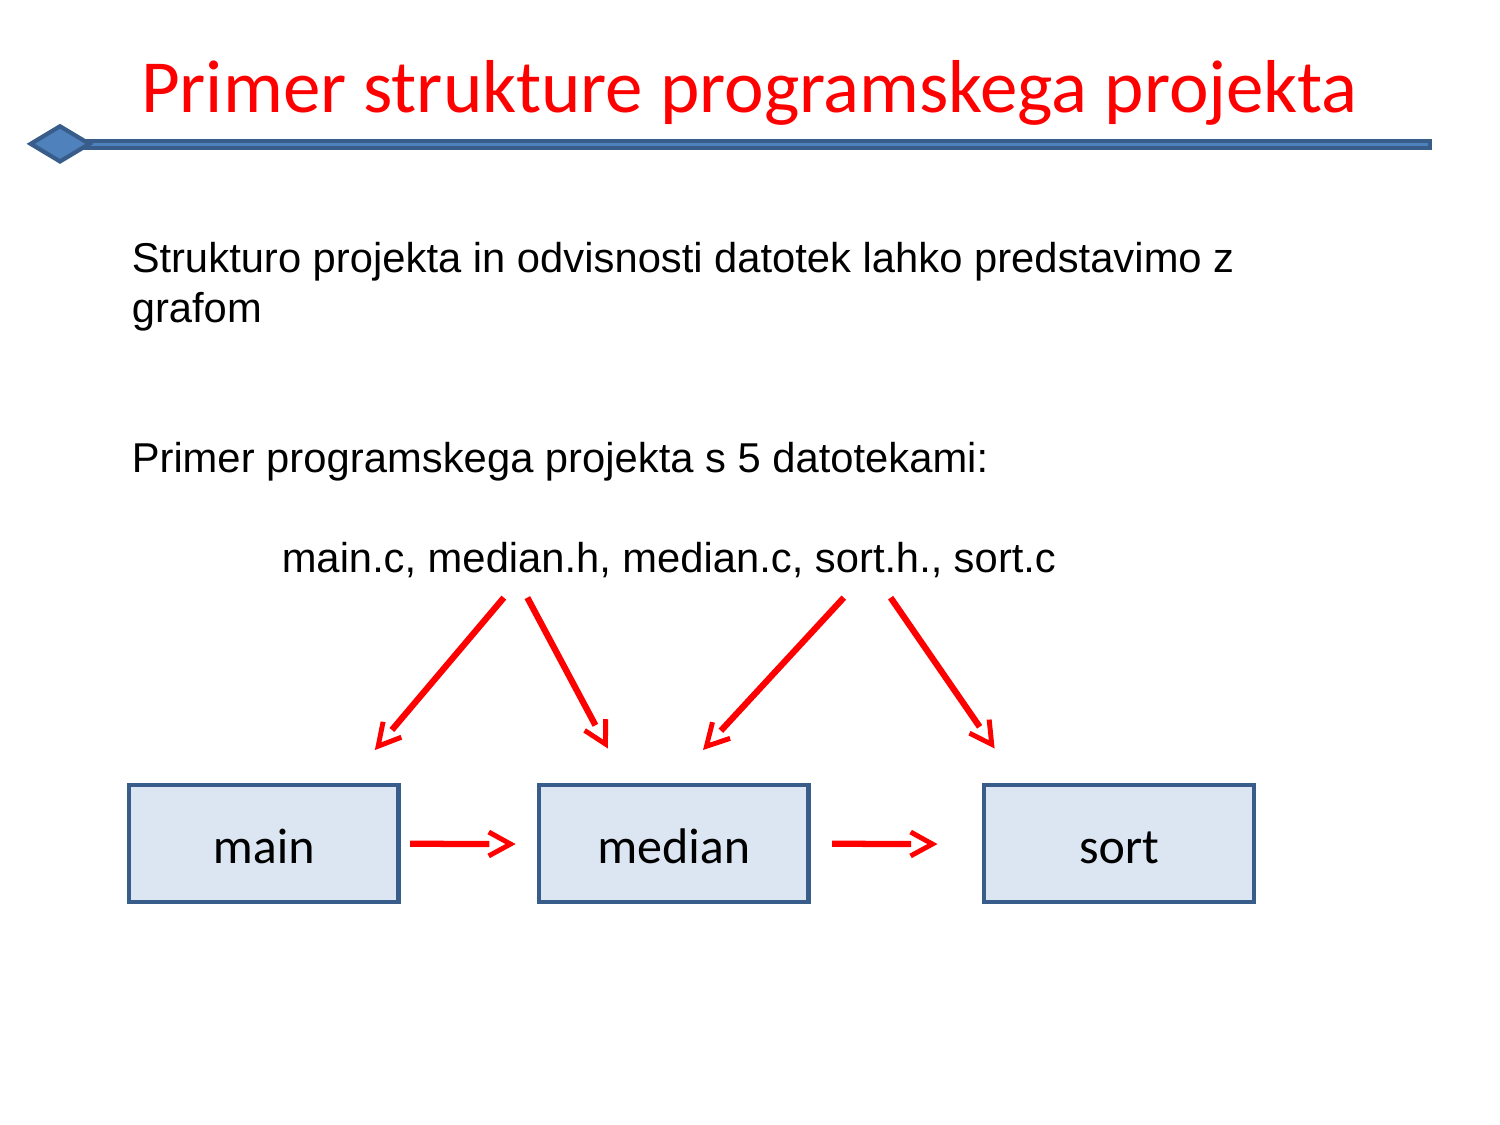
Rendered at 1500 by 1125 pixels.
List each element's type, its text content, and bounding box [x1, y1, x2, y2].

text_box median [539, 785, 809, 903]
text_box Strukturo projekta in odvisnosti datotek lahko predstavimo z grafom Primer programskega projekta s 5 datotekami: main.c, median.h, median.c, sort.h., sort.c [117, 222, 1383, 589]
text_box sort [984, 785, 1254, 903]
text_box main [128, 785, 399, 903]
title Primer strukture programskega projekta [75, 0, 1426, 180]
